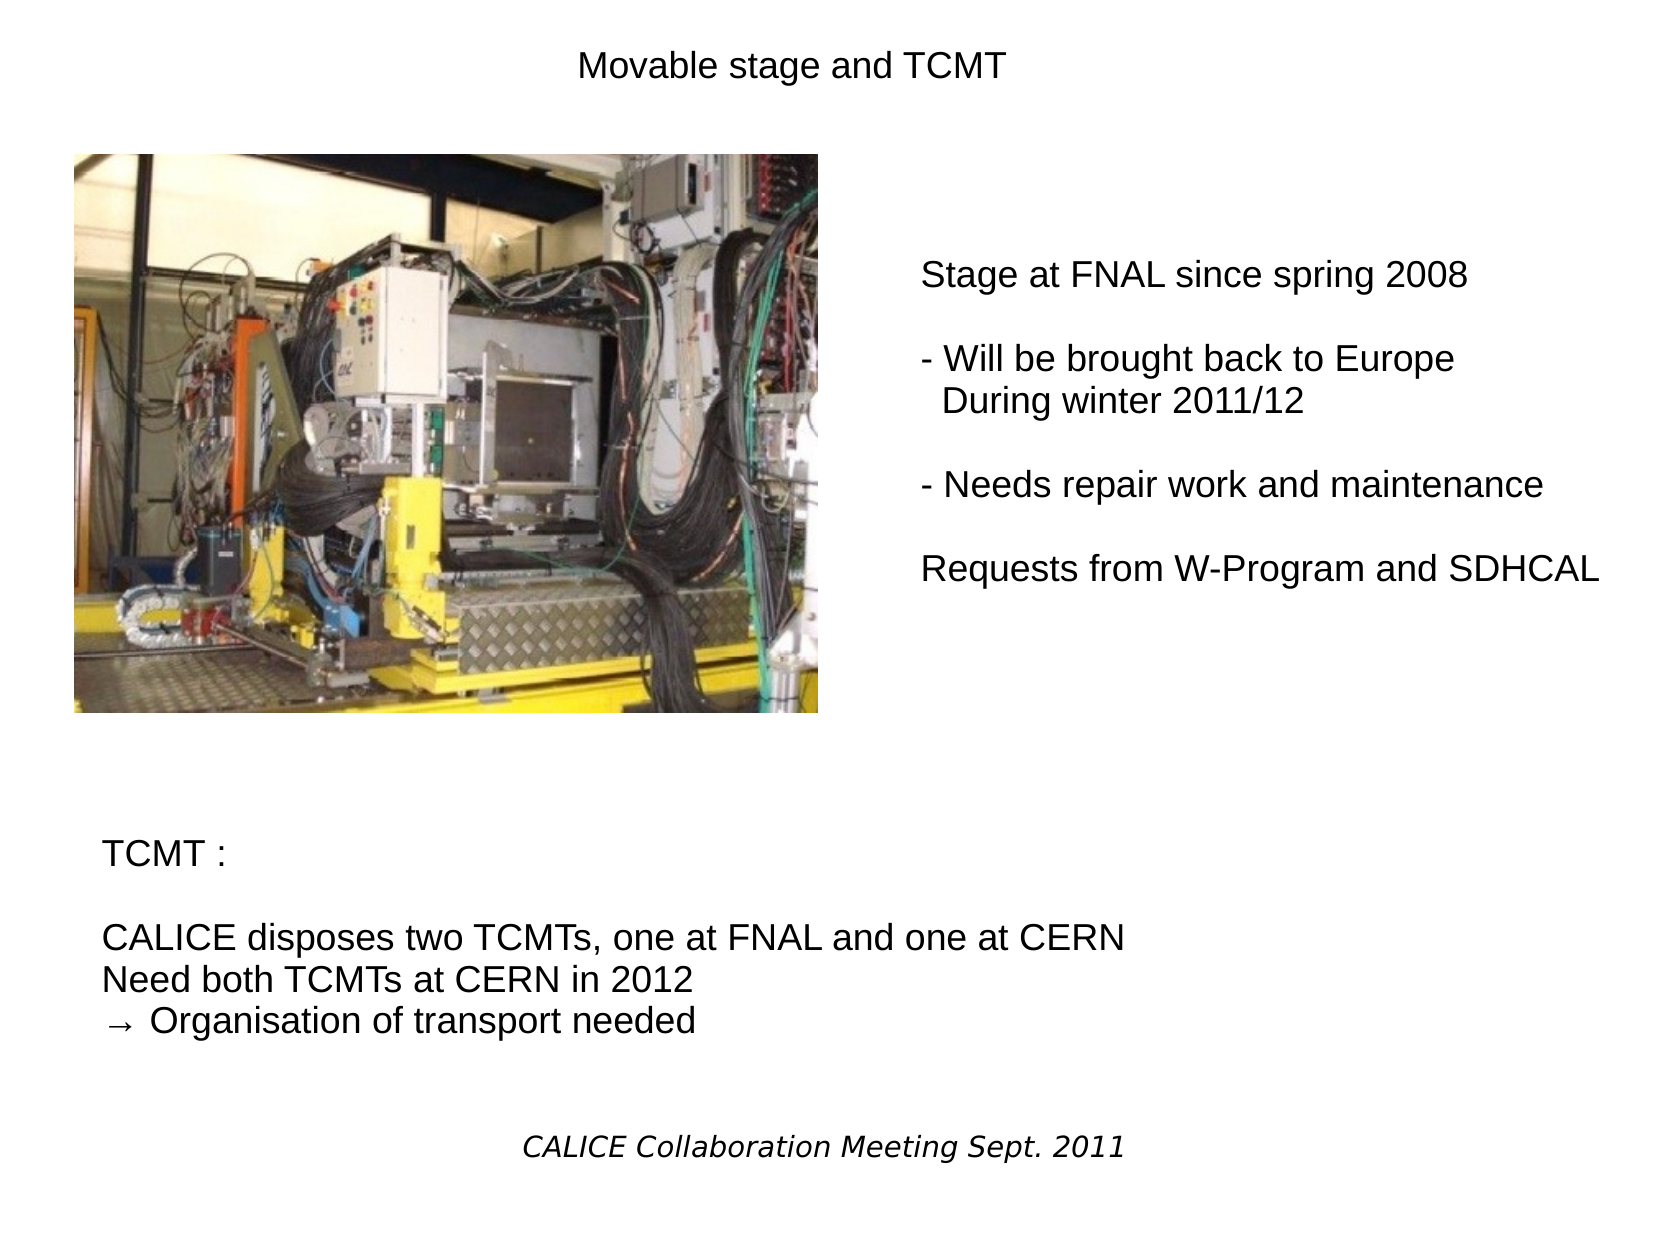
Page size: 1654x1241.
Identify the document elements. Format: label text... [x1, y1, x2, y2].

text_box Movable stage and TCMT [562, 37, 1023, 95]
text_box Stage at FNAL since spring 2008 - Will be brought back to Europe During winter 2011/12 - Needs repair work and maintenance Requests from W-Program and SDHCAL [905, 246, 1636, 598]
text_box TCMT : CALICE disposes two TCMTs, one at FNAL and one at CERN Need both TCMTs at CERN in 2012 → Organisation of transport needed [86, 824, 1142, 1050]
picture [74, 154, 818, 713]
